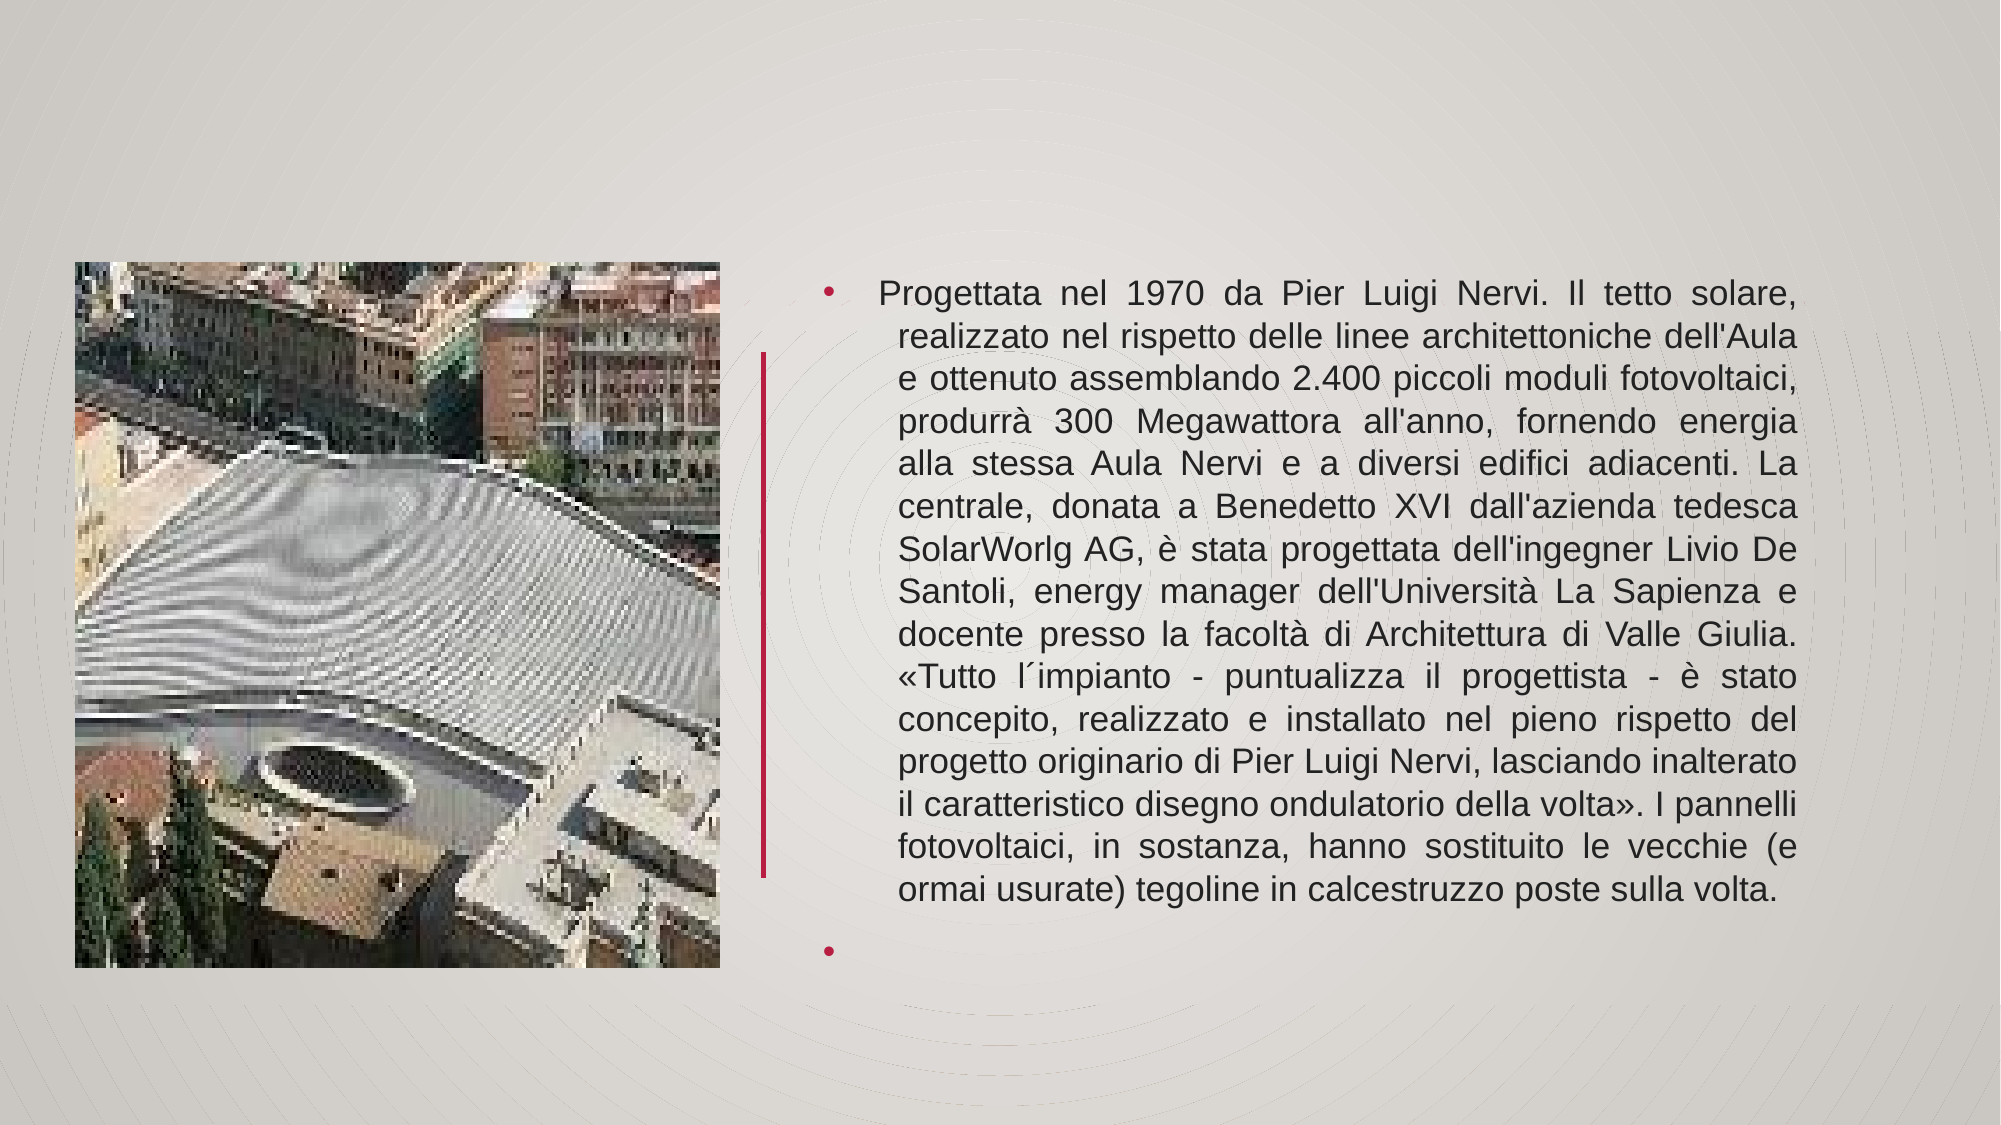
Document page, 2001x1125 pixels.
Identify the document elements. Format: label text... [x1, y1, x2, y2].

list Progettata nel 1970 da Pier Luigi Nervi. Il tetto solare, realizzato nel rispetto delle linee architettoniche dell'Aula e ottenuto assemblando 2.400 piccoli moduli fotovoltaici, produrrà 300 Megawattora all'anno, fornendo energia alla stessa Aula Nervi e a diversi edifici adiacenti. La centrale, donata a Benedetto XVI dall'azienda tedesca SolarWorlg AG, è stata progettata dell'ingegner Livio De Santoli, energy manager dell'Università La Sapienza e docente presso la facoltà di Architettura di Valle Giulia. «Tutto l´impianto - puntualizza il progettista - è stato concepito, realizzato e installato nel pieno rispetto del progetto originario di Pier Luigi Nervi, lasciando inalterato il caratteristico disegno ondulatorio della volta». I pannelli fotovoltaici, in sostanza, hanno sostituito le vecchie (e ormai usurate) tegoline in calcestruzzo poste sulla volta. [807, 262, 1814, 968]
text_box [0, 0, 2000, 1125]
picture [75, 262, 720, 968]
